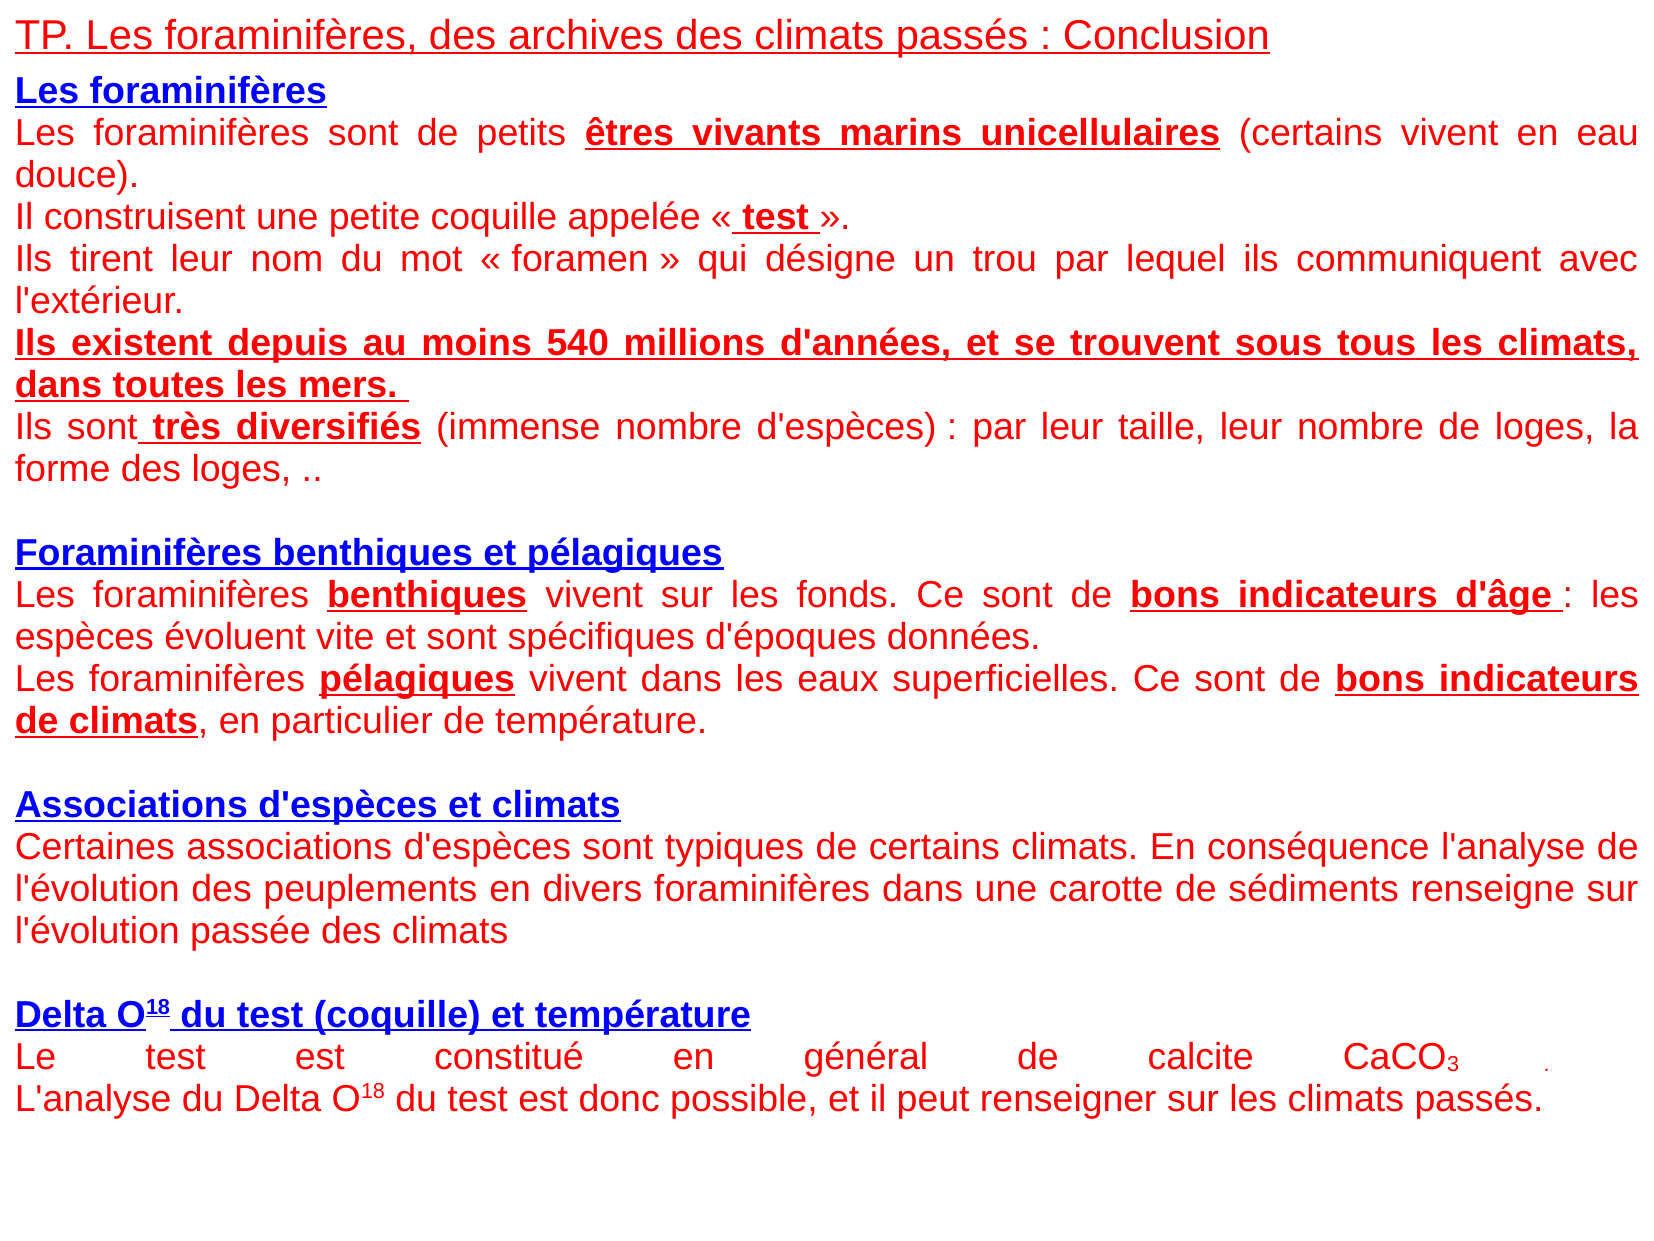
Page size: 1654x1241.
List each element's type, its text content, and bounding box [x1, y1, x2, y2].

text_box TP. Les foraminifères, des archives des climats passés : Conclusion Les foraminifères Les foraminifères sont de petits êtres vivants marins unicellulaires (certains vivent en eau douce). Il construisent une petite coquille appelée « test ». Ils tirent leur nom du mot « foramen » qui désigne un trou par lequel ils communiquent avec l'extérieur. Ils existent depuis au moins 540 millions d'années, et se trouvent sous tous les climats, dans toutes les mers. Ils sont très diversifiés (immense nombre d'espèces) : par leur taille, leur nombre de loges, la forme des loges, .. Foraminifères benthiques et pélagiques Les foraminifères benthiques vivent sur les fonds. Ce sont de bons indicateurs d'âge : les espèces évoluent vite et sont spécifiques d'époques données. Les foraminifères pélagiques vivent dans les eaux superficielles. Ce sont de bons indicateurs de climats, en particulier de température. Associations d'espèces et climats Certaines associations d'espèces sont typiques de certains climats. En conséquence l'analyse de l'évolution des peuplements en divers foraminifères dans une carotte de sédiments renseigne sur l'évolution passée des climats Delta O18 du test (coquille) et température Le test est constitué en général de calcite CaCO3 . L'analyse du Delta O18 du test est donc possible, et il peut renseigner sur les climats passés. [0, 4, 1654, 1205]
